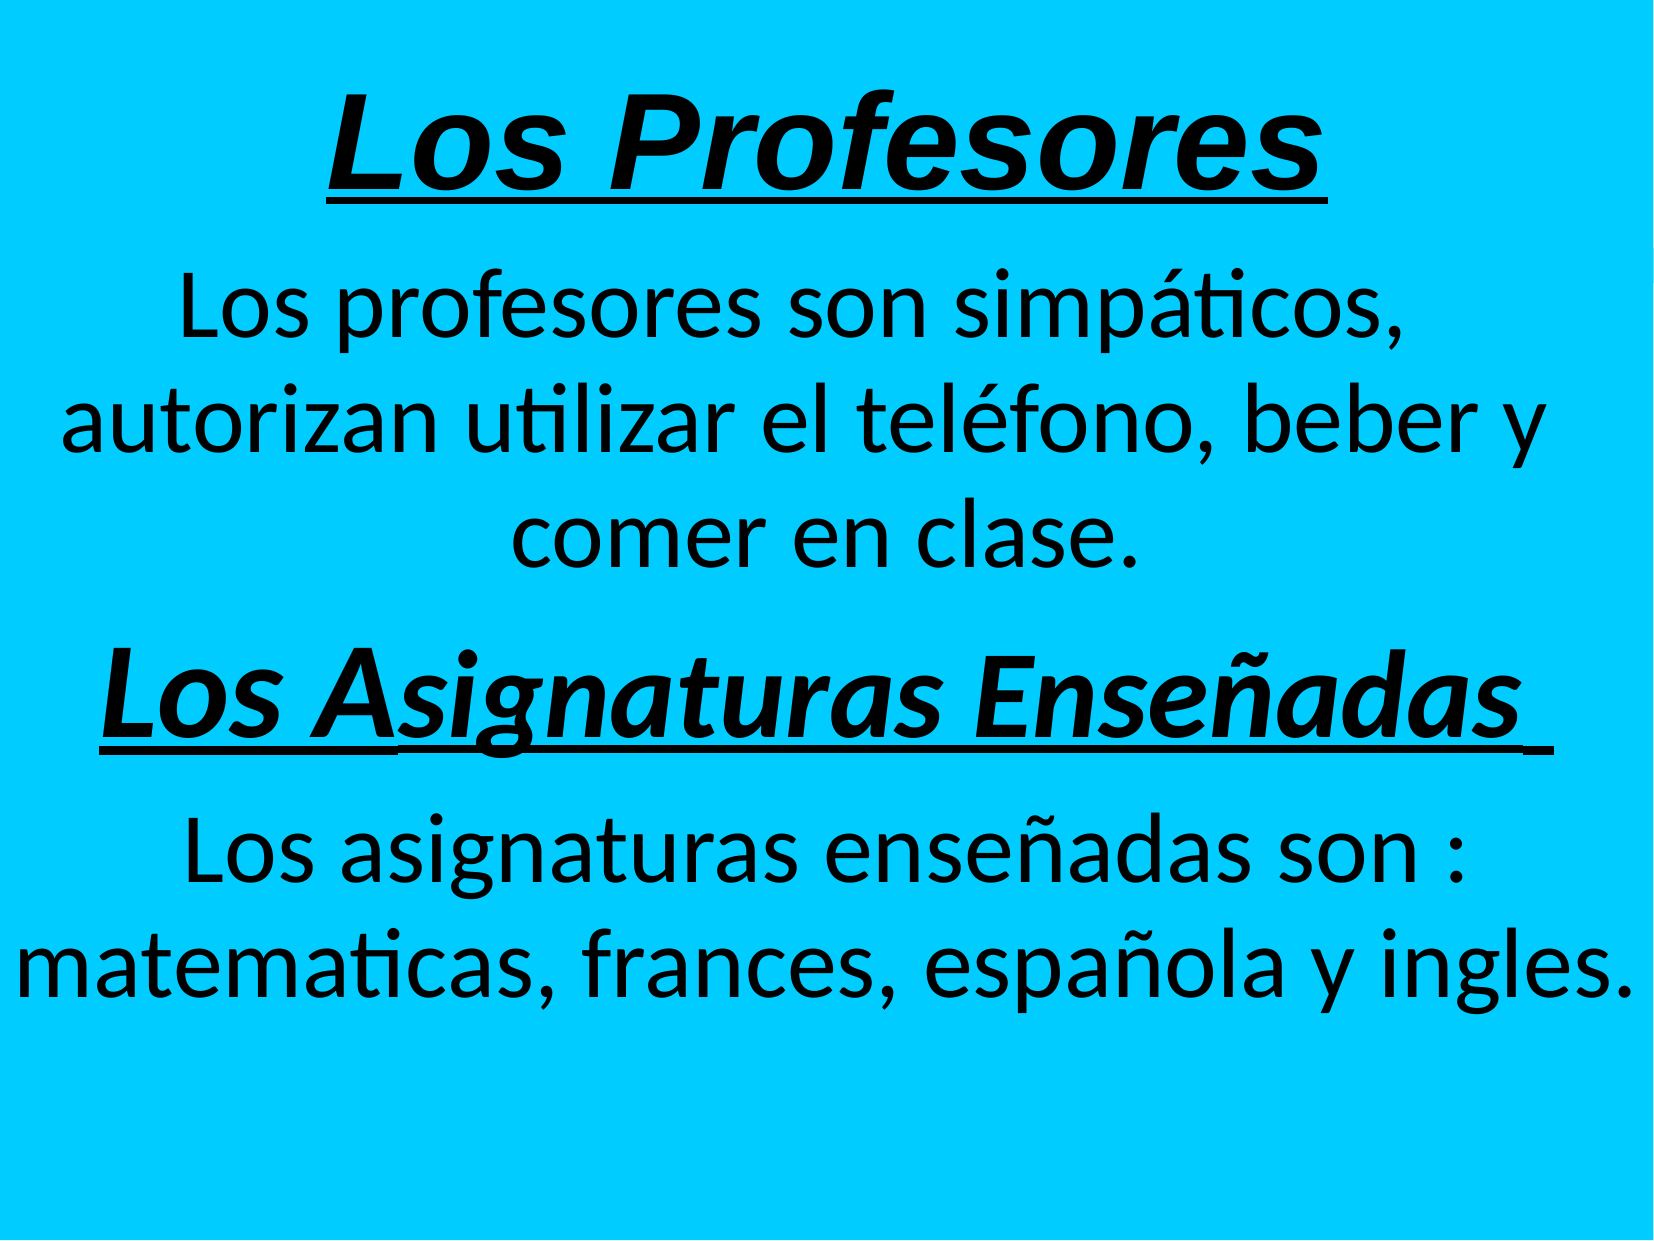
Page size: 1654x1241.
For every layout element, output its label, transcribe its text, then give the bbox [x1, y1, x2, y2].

title Los Profesores [0, 0, 1654, 248]
list Los profesores son simpáticos, autorizan utilizar el teléfono, beber y comer en clase. Los Asignaturas Enseñadas Los asignaturas enseñadas son : matematicas, frances, española y ingles. [0, 248, 1654, 1241]
